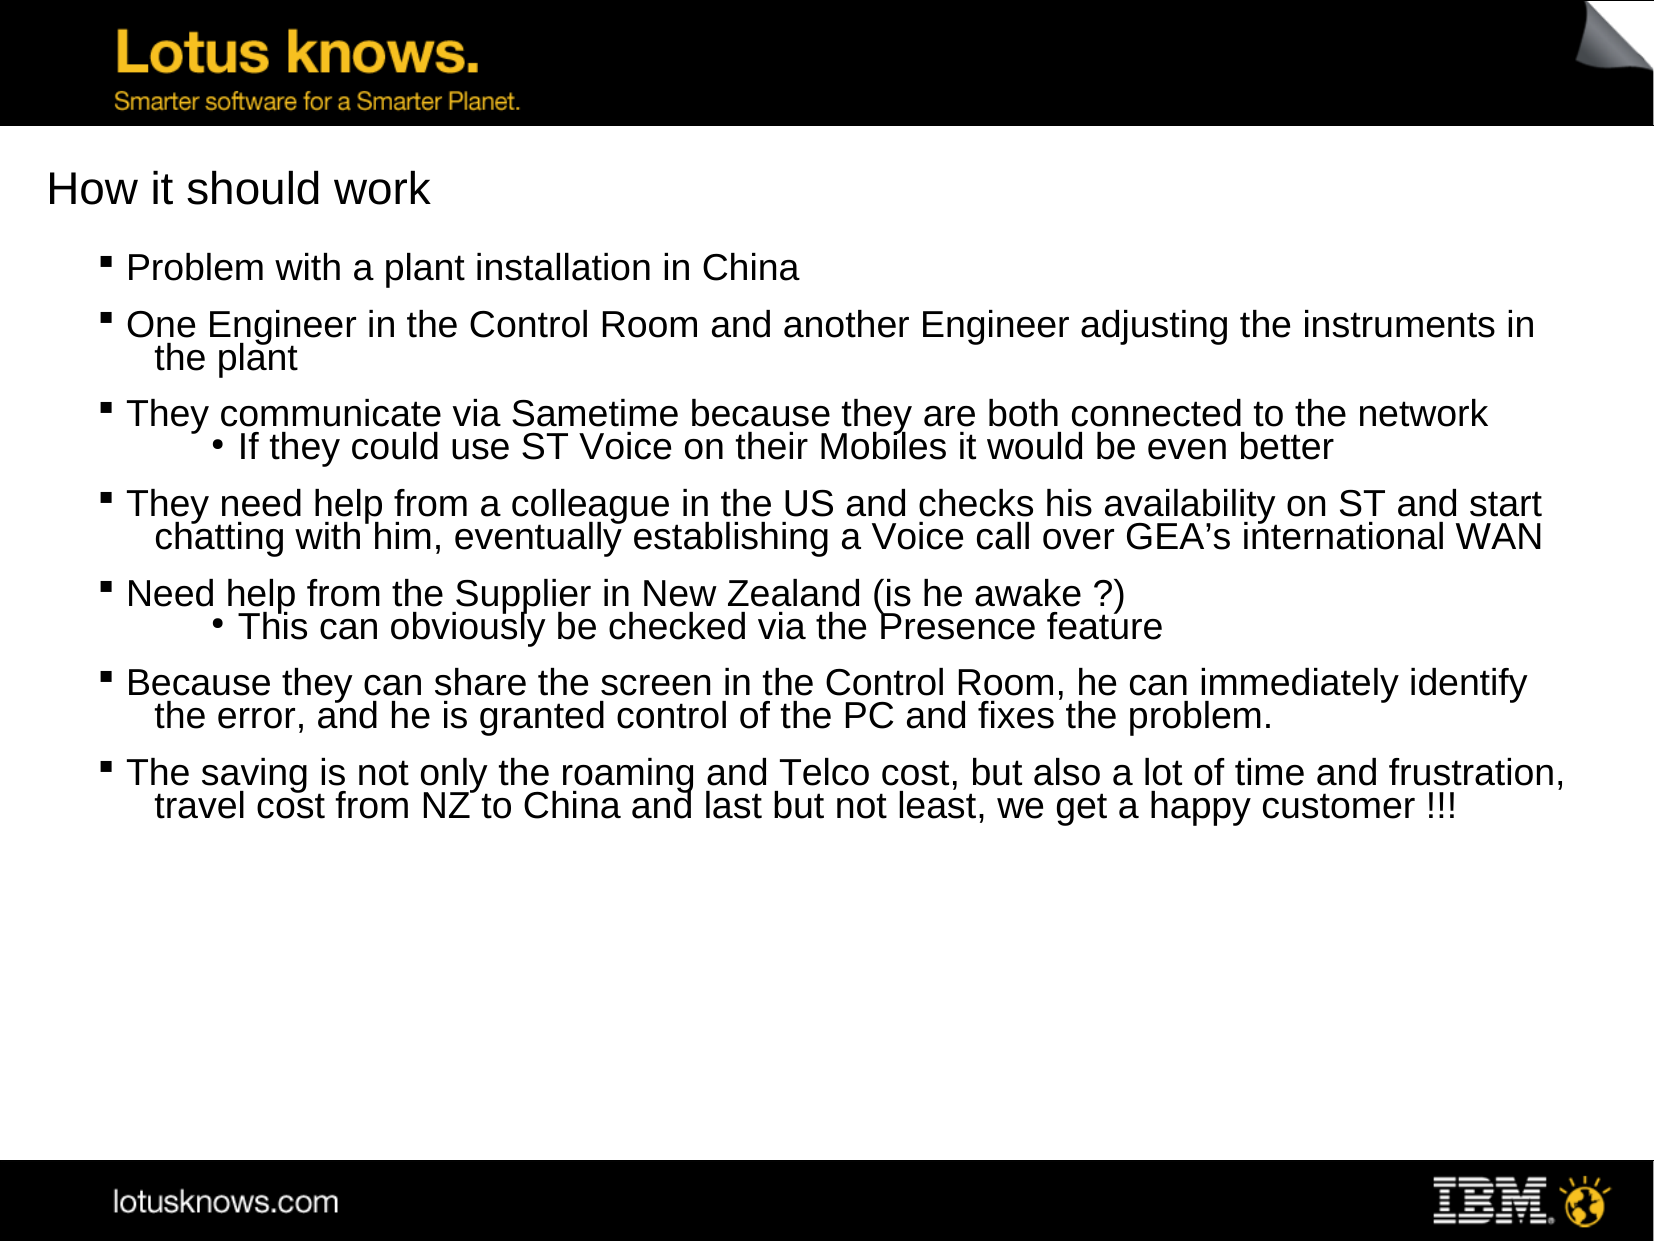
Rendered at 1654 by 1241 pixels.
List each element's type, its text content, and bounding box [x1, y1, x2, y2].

picture [0, 0, 1654, 126]
title How it should work [31, 159, 1603, 276]
text_box Problem with a plant installation in China One Engineer in the Control Room and another Engineer adjusting the instruments in the plant They communicate via Sametime because they are both connected to the network If they could use ST Voice on their Mobiles it would be even better They need help from a colleague in the US and checks his availability on ST and start chatting with him, eventually establishing a Voice call over GEA’s international WAN Need help from the Supplier in New Zealand (is he awake ?) This can obviously be checked via the Presence feature Because they can share the screen in the Control Room, he can immediately identify the error, and he is granted control of the PC and fixes the problem. The saving is not only the roaming and Telco cost, but also a lot of time and frustration, travel cost from NZ to China and last but not least, we get a happy customer !!! [82, 246, 1600, 1103]
picture [0, 1160, 1654, 1241]
